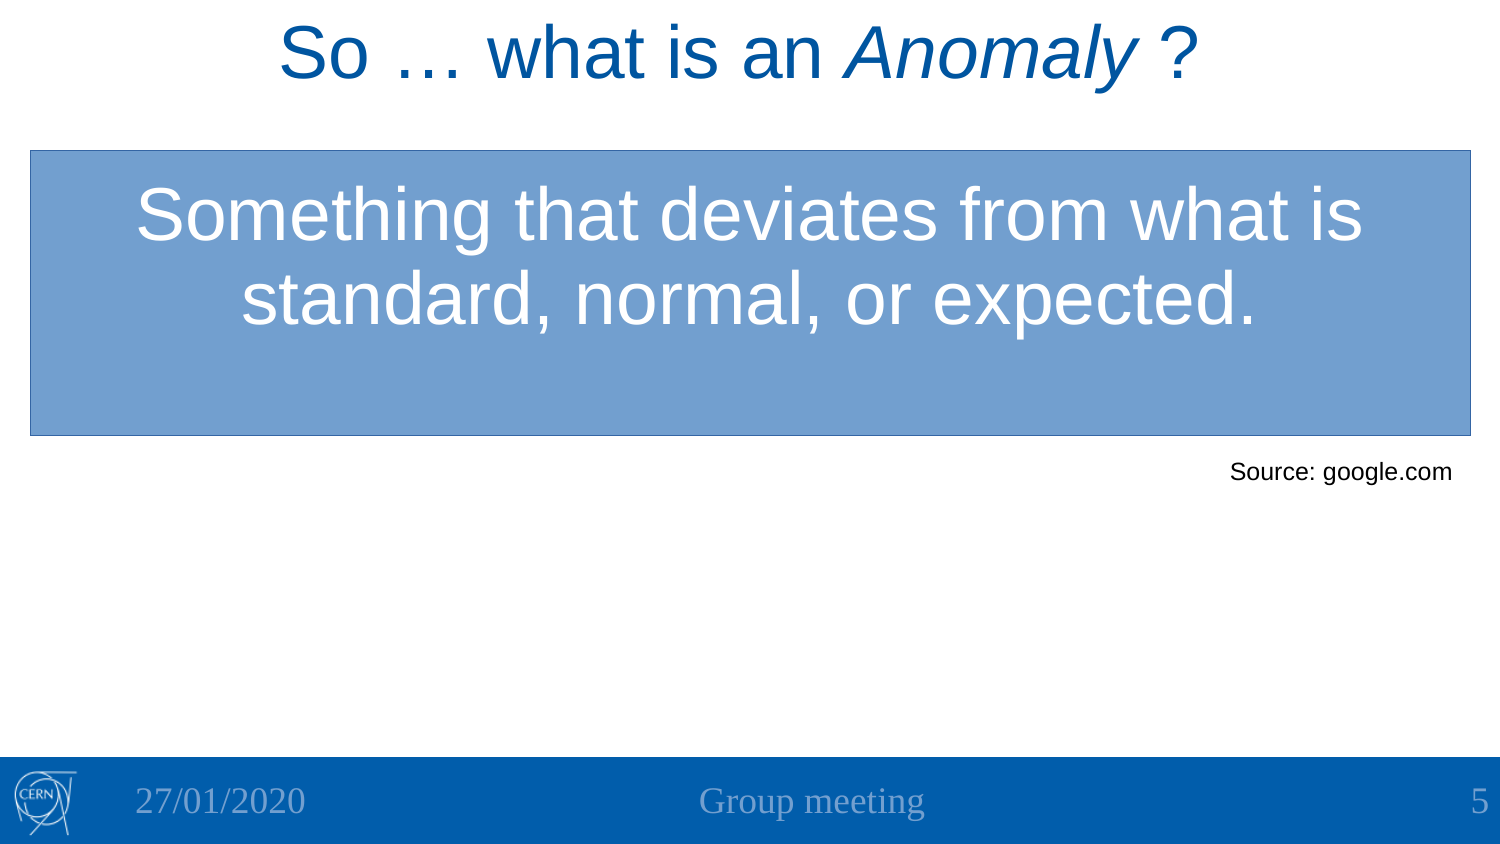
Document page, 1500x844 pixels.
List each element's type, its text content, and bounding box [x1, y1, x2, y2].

text_box [30, 150, 1471, 436]
text_box Source: google.com [1215, 450, 1468, 493]
title So … what is an Anomaly ? [0, 0, 1500, 106]
text_box Something that deviates from what is standard, normal, or expected. [45, 165, 1456, 436]
